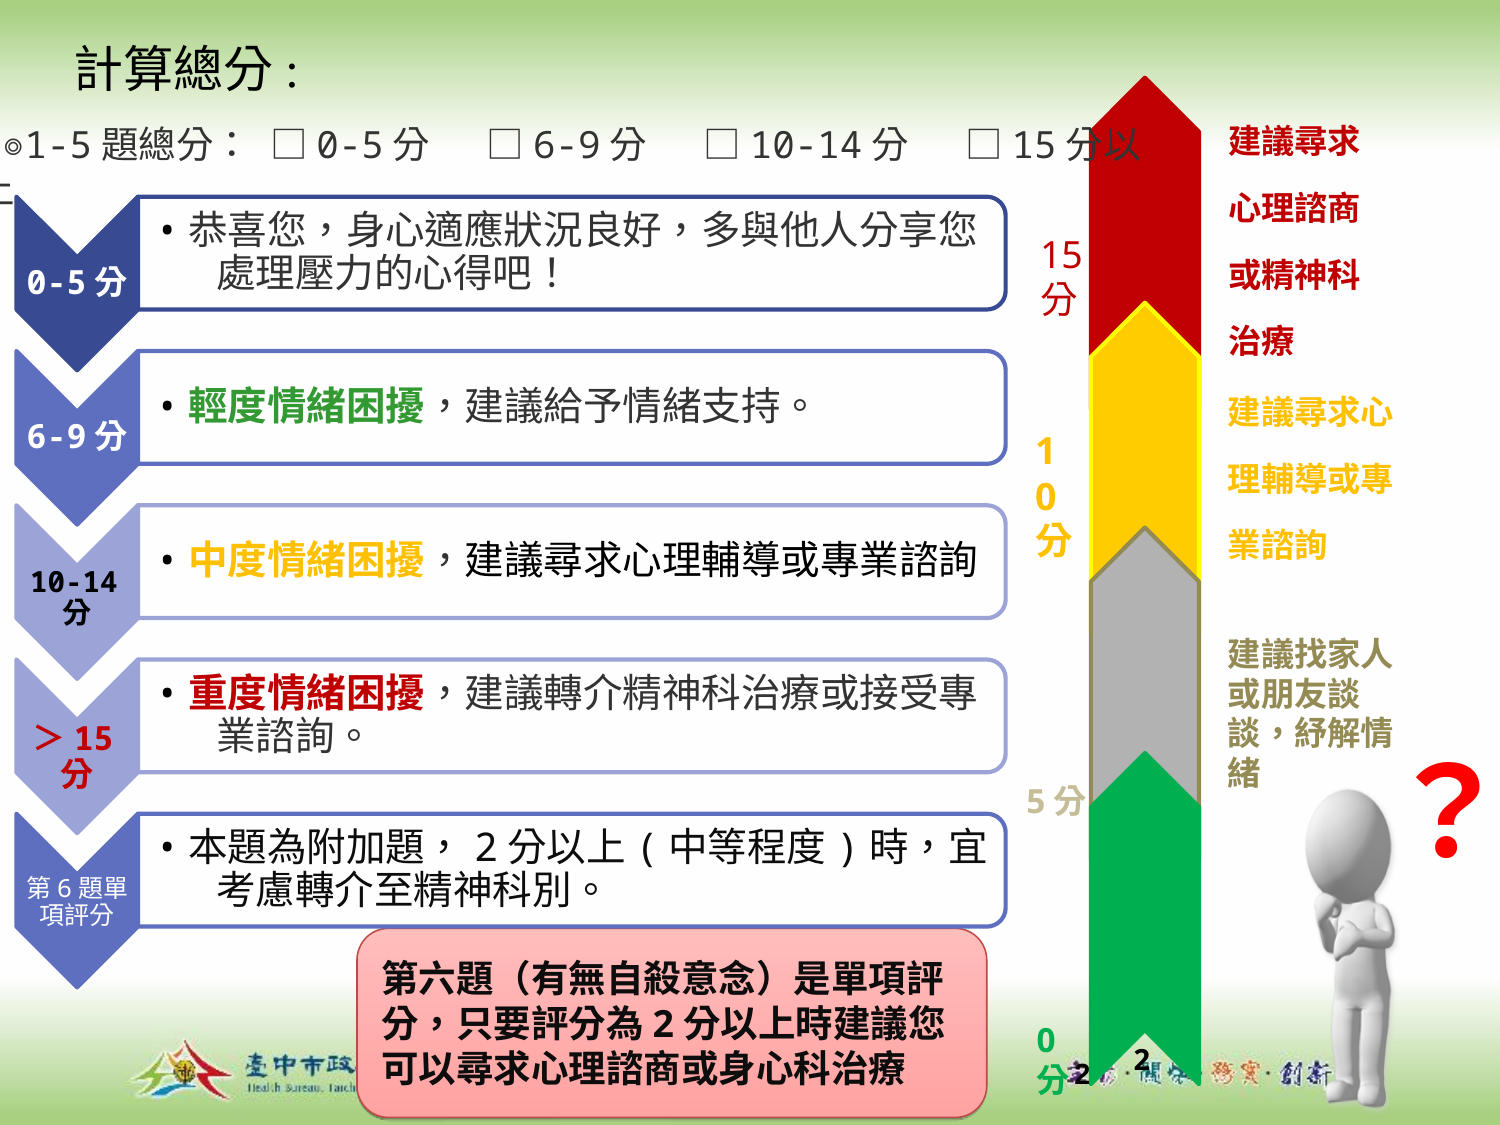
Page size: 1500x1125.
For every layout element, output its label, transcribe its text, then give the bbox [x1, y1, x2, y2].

text_box 本題為附加題，2分以上(中等程度)時，宜考慮轉介至精神科別。 [137, 813, 1006, 927]
text_box 恭喜您，身心適應狀況良好，多與他人分享您處理壓力的心得吧！ [137, 196, 1006, 310]
text_box 6-9分 [16, 350, 138, 525]
text_box 0分 [1021, 1011, 1102, 1068]
text_box 10-14分 [16, 505, 137, 679]
text_box ◎1-5題總分： □0-5分 □6-9分 □10-14分 □15分以上 [0, 114, 1159, 219]
text_box 重度情緒困擾，建議轉介精神科治療或接受專業諮詢。 [137, 659, 1006, 773]
text_box 中度情緒困擾，建議尋求心理輔導或專業諮詢 [137, 505, 1006, 619]
title 計算總分: [58, 30, 1409, 218]
text_box 0-5分 [16, 196, 138, 371]
text_box 建議找家人或朋友談談，紓解情緒 [1213, 625, 1417, 800]
text_box 15分 [1025, 223, 1114, 331]
text_box ＞15分 [16, 659, 138, 834]
text_box 輕度情緒困擾，建議給予情緒支持。 [137, 351, 1006, 464]
text_box 建議尋求心理輔導或專業諮詢 [1213, 357, 1420, 572]
picture [1219, 762, 1487, 1118]
text_box 5分 [1011, 772, 1103, 829]
text_box [1090, 77, 1199, 1085]
text_box ？ [1370, 724, 1489, 892]
text_box 建議尋求心理諮商或精神科治療 [1213, 86, 1408, 368]
text_box 第6題單項評分 [16, 813, 138, 988]
text_box 第六題（有無自殺意念）是單項評分，只要評分為2分以上時建議您可以尋求心理諮商或身心科治療 [356, 928, 987, 1118]
text_box 2 [1059, 1059, 1219, 1103]
text_box 2 [1118, 1030, 1456, 1091]
text_box 10分 [1020, 420, 1091, 527]
